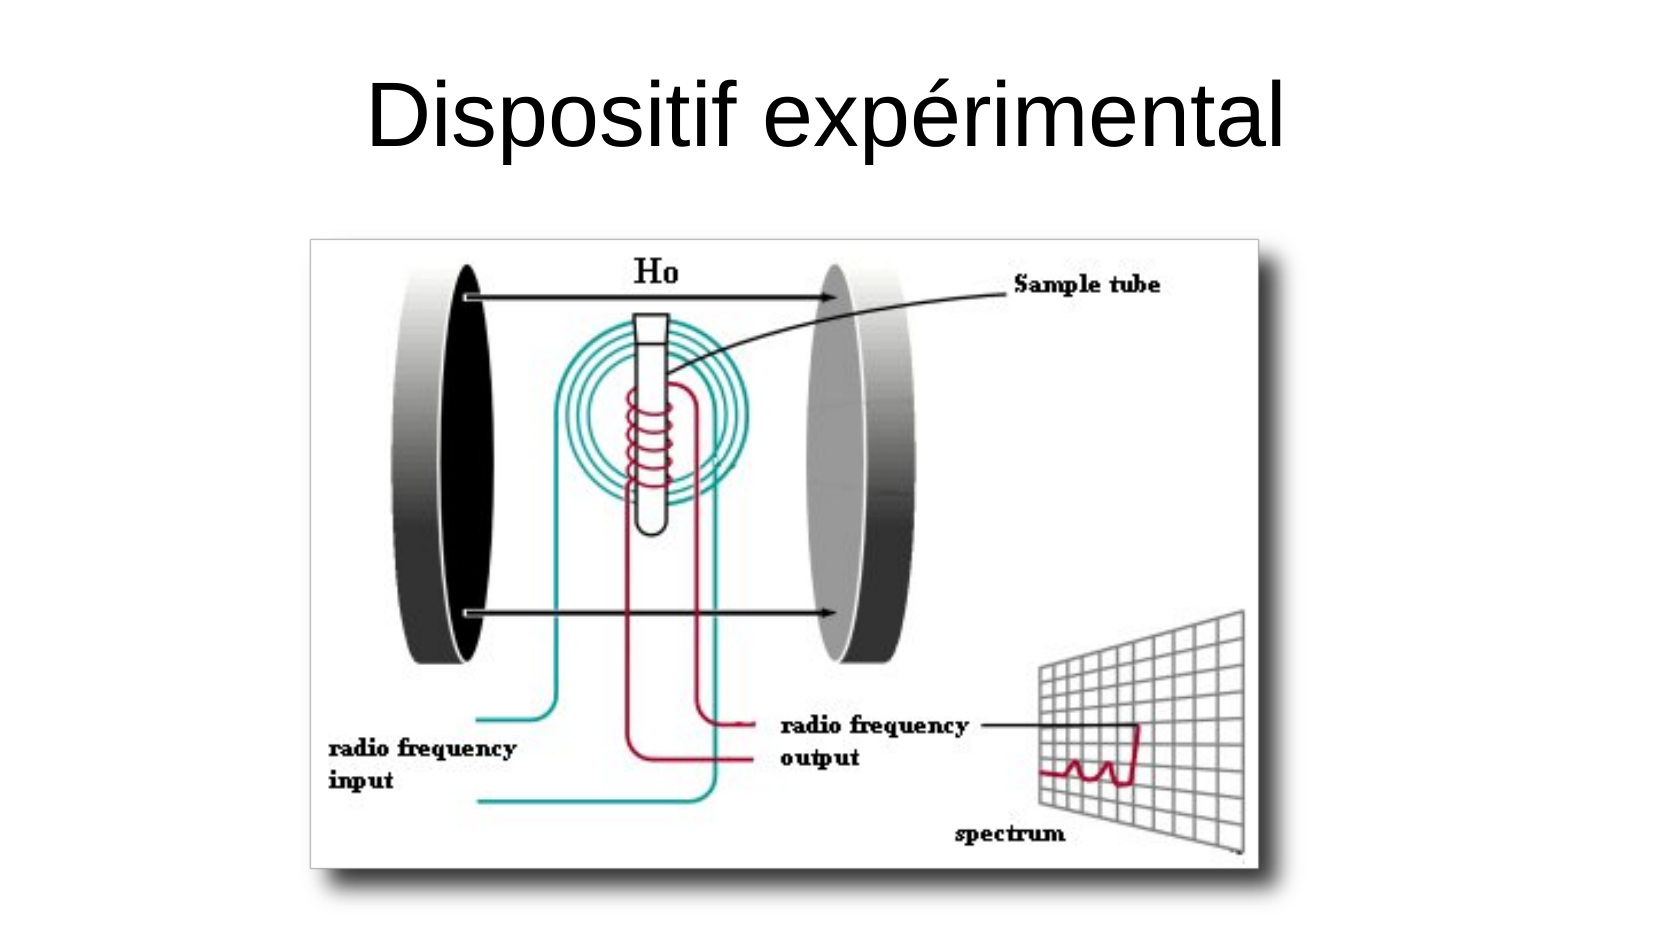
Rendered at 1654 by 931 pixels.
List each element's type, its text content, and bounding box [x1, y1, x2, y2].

title Dispositif expérimental [82, 37, 1571, 193]
picture [295, 224, 1312, 922]
